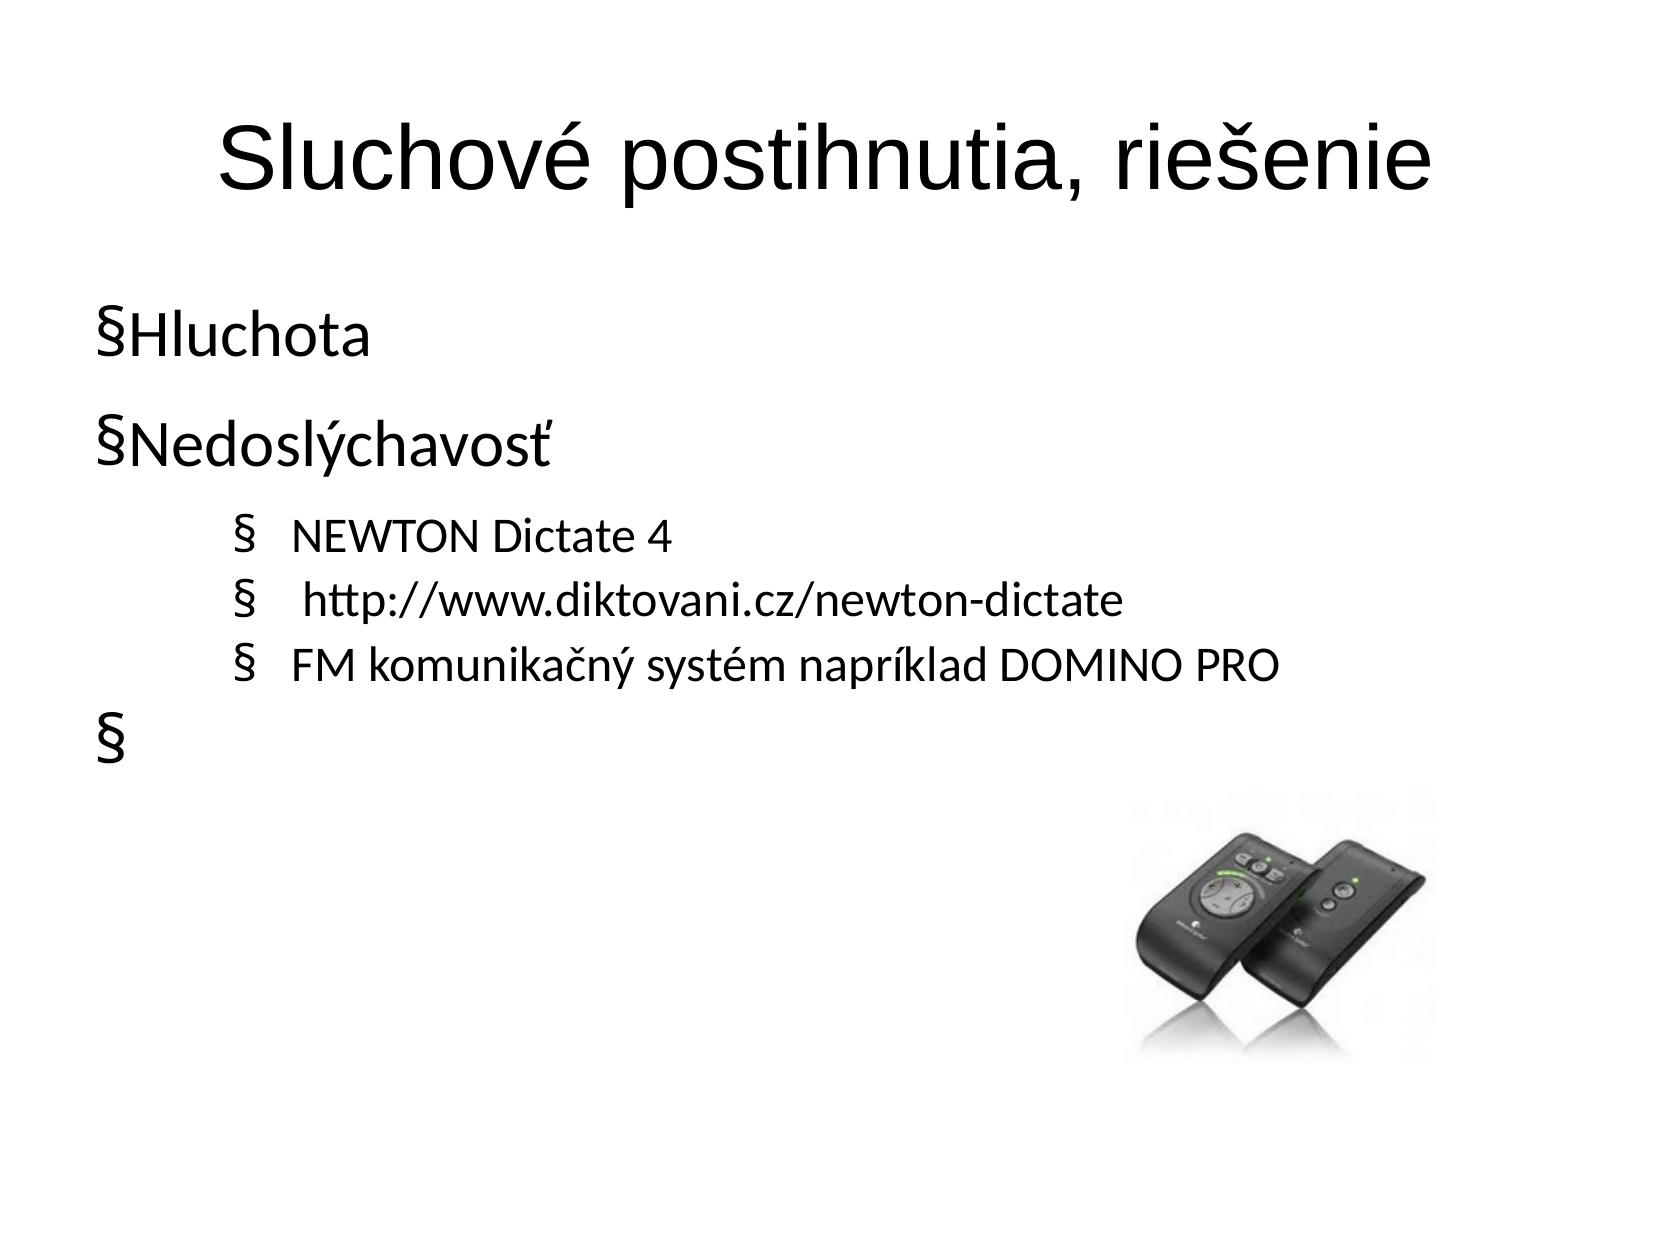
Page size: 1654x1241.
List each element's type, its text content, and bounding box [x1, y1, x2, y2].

title Sluchové postihnutia, riešenie [82, 49, 1571, 257]
picture [1101, 763, 1456, 1091]
list Hluchota Nedoslýchavosť NEWTON Dictate 4 http://www.diktovani.cz/newton-dictate FM komunikačný systém napríklad DOMINO PRO [94, 290, 1571, 1010]
